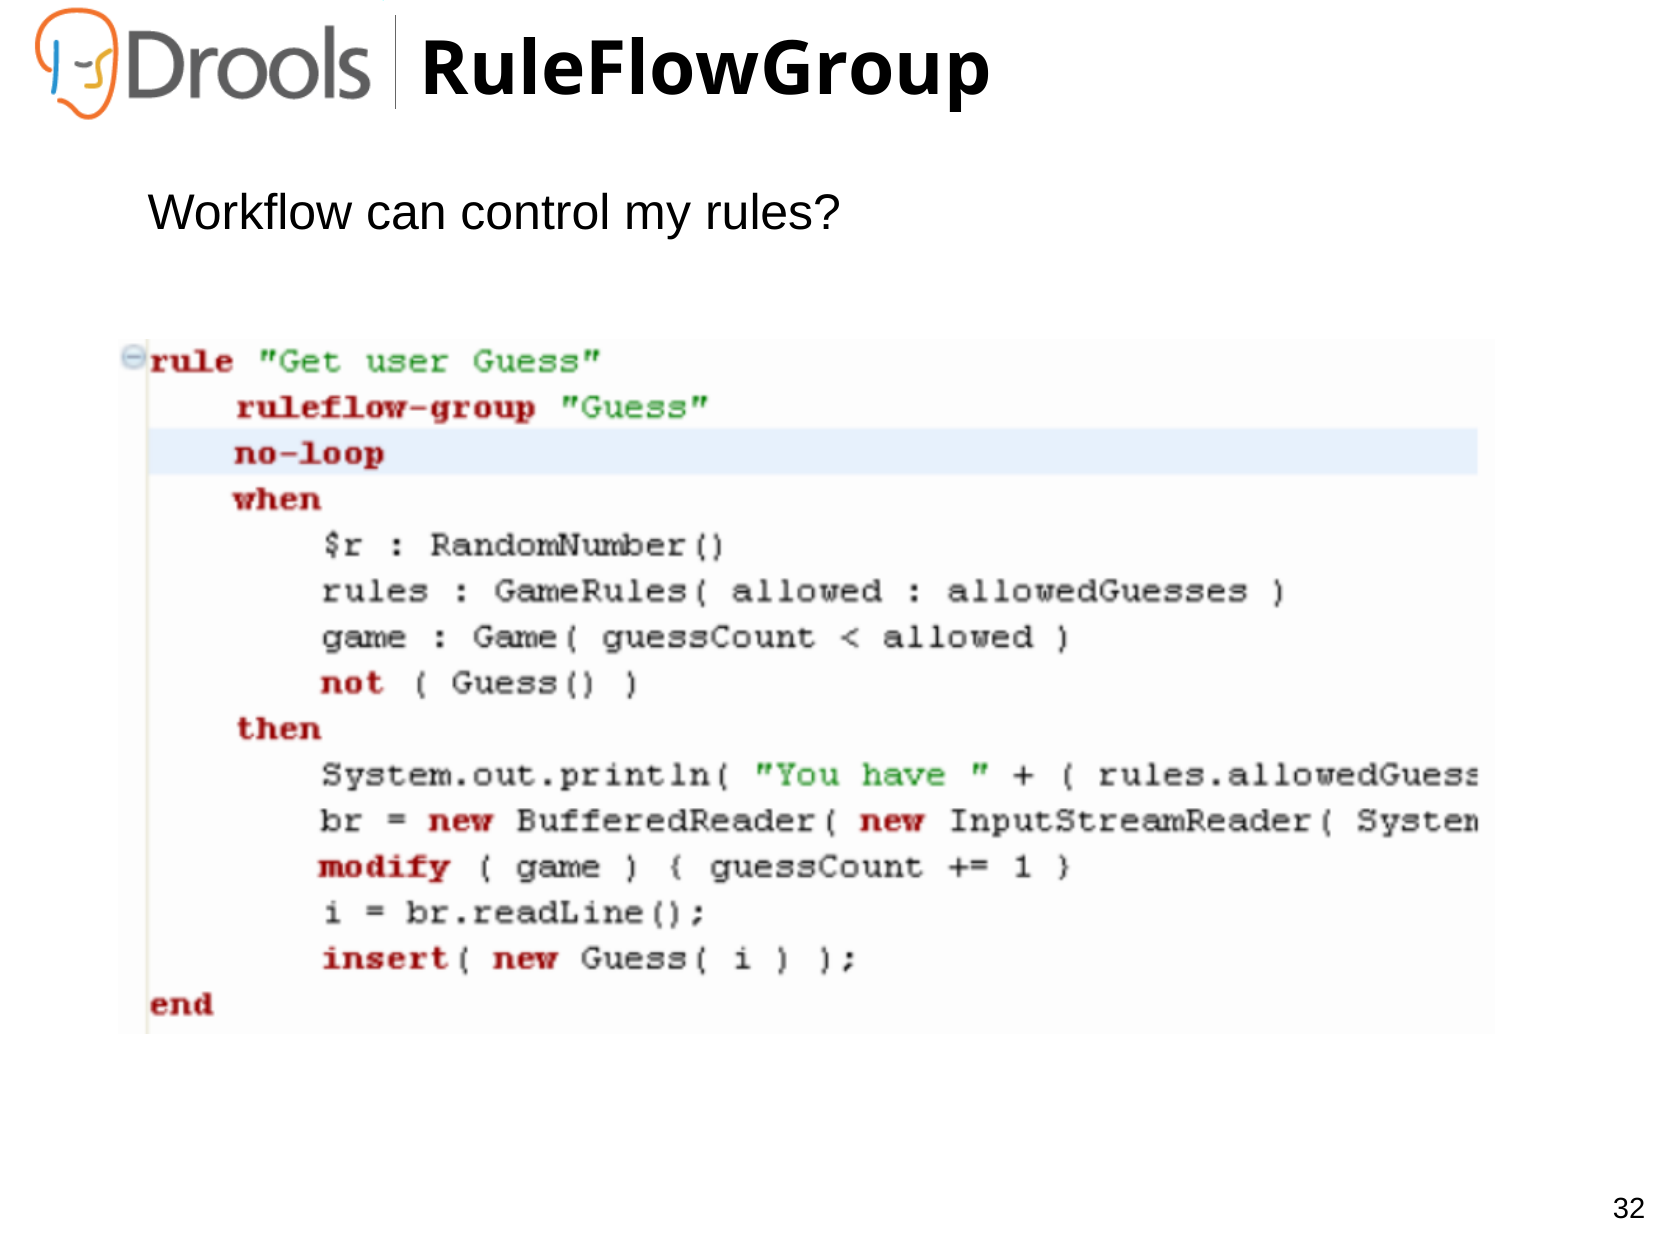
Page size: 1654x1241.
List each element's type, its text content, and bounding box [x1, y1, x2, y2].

title RuleFlowGroup [419, 6, 1630, 125]
text_box Workflow can control my rules? [132, 177, 857, 248]
picture [29, 0, 384, 126]
picture [118, 339, 1495, 1034]
